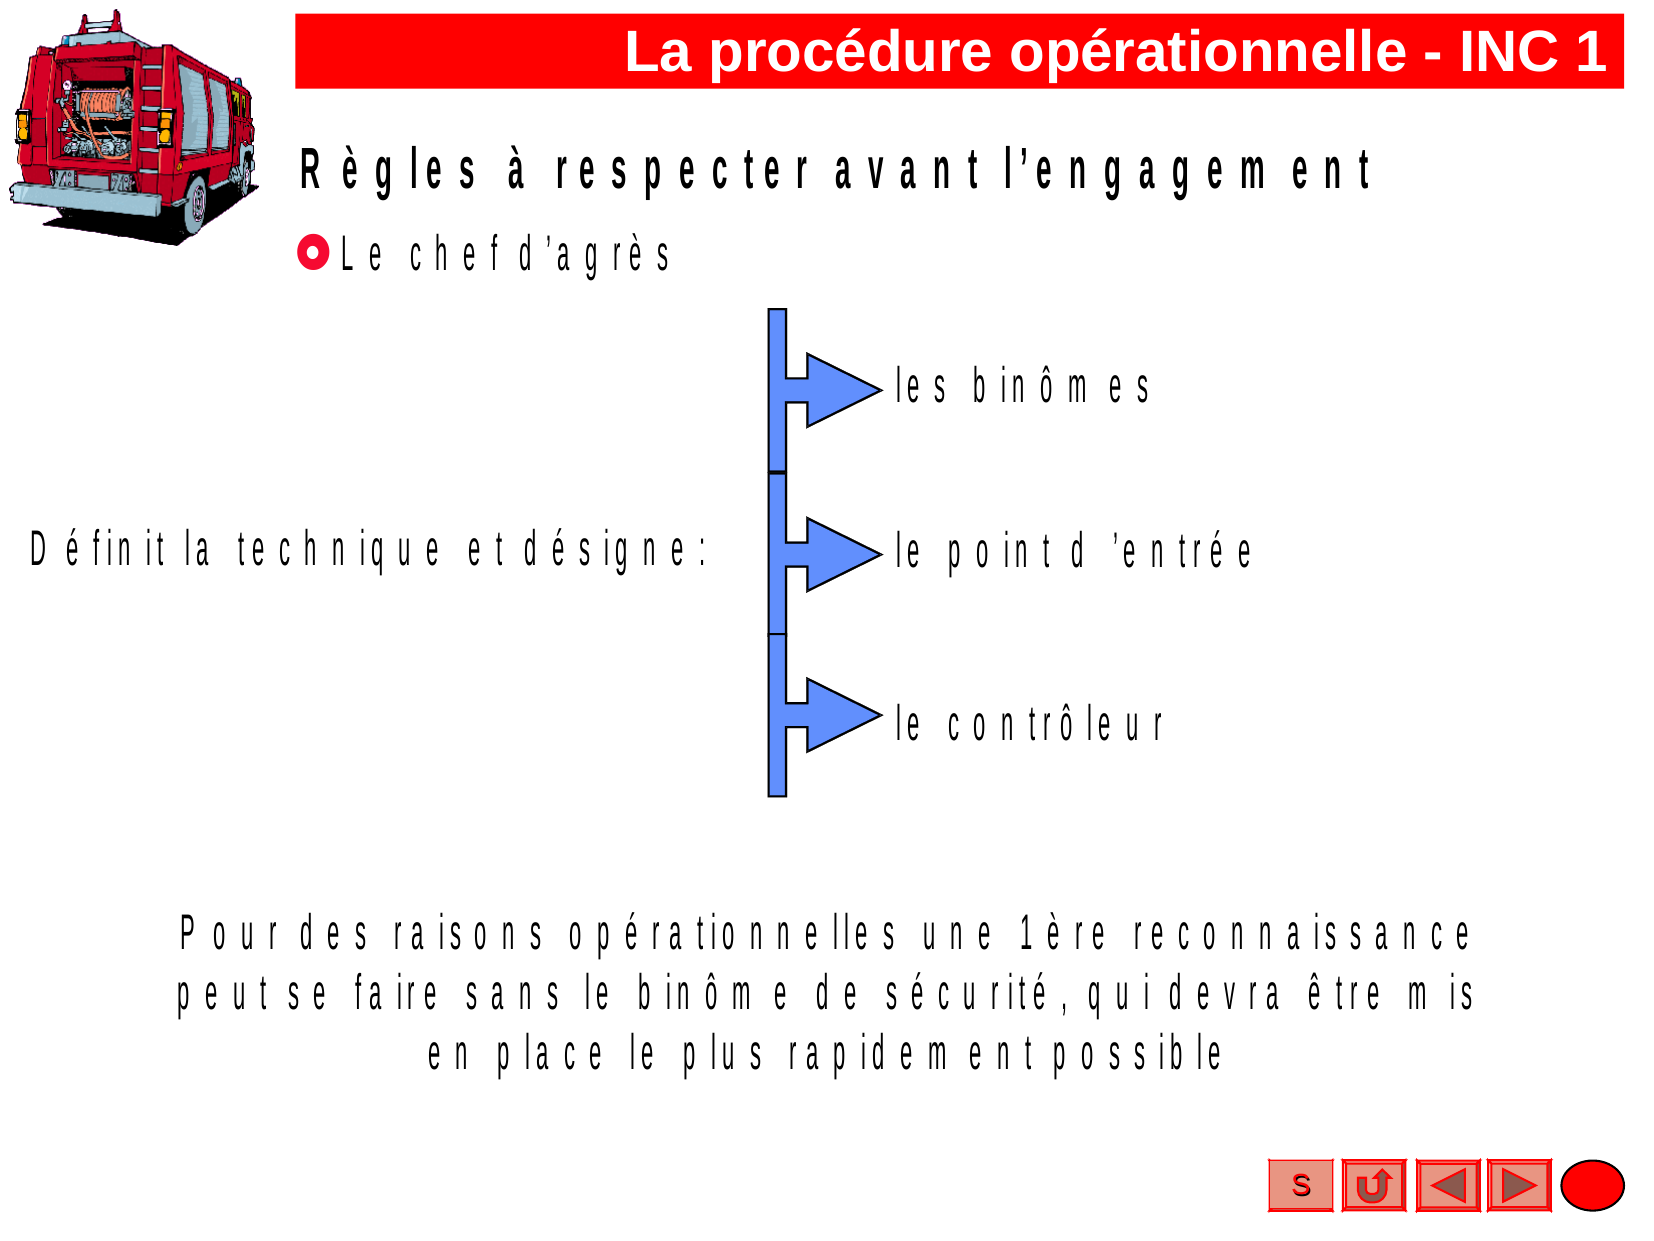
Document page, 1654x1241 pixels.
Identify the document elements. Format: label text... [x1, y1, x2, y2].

picture [0, 501, 744, 607]
picture [265, 113, 1417, 798]
text_box La procédure opérationnelle - INC 1 [295, 13, 1625, 89]
picture [147, 885, 1518, 1111]
text_box [1561, 1160, 1625, 1211]
picture [8, 8, 260, 246]
